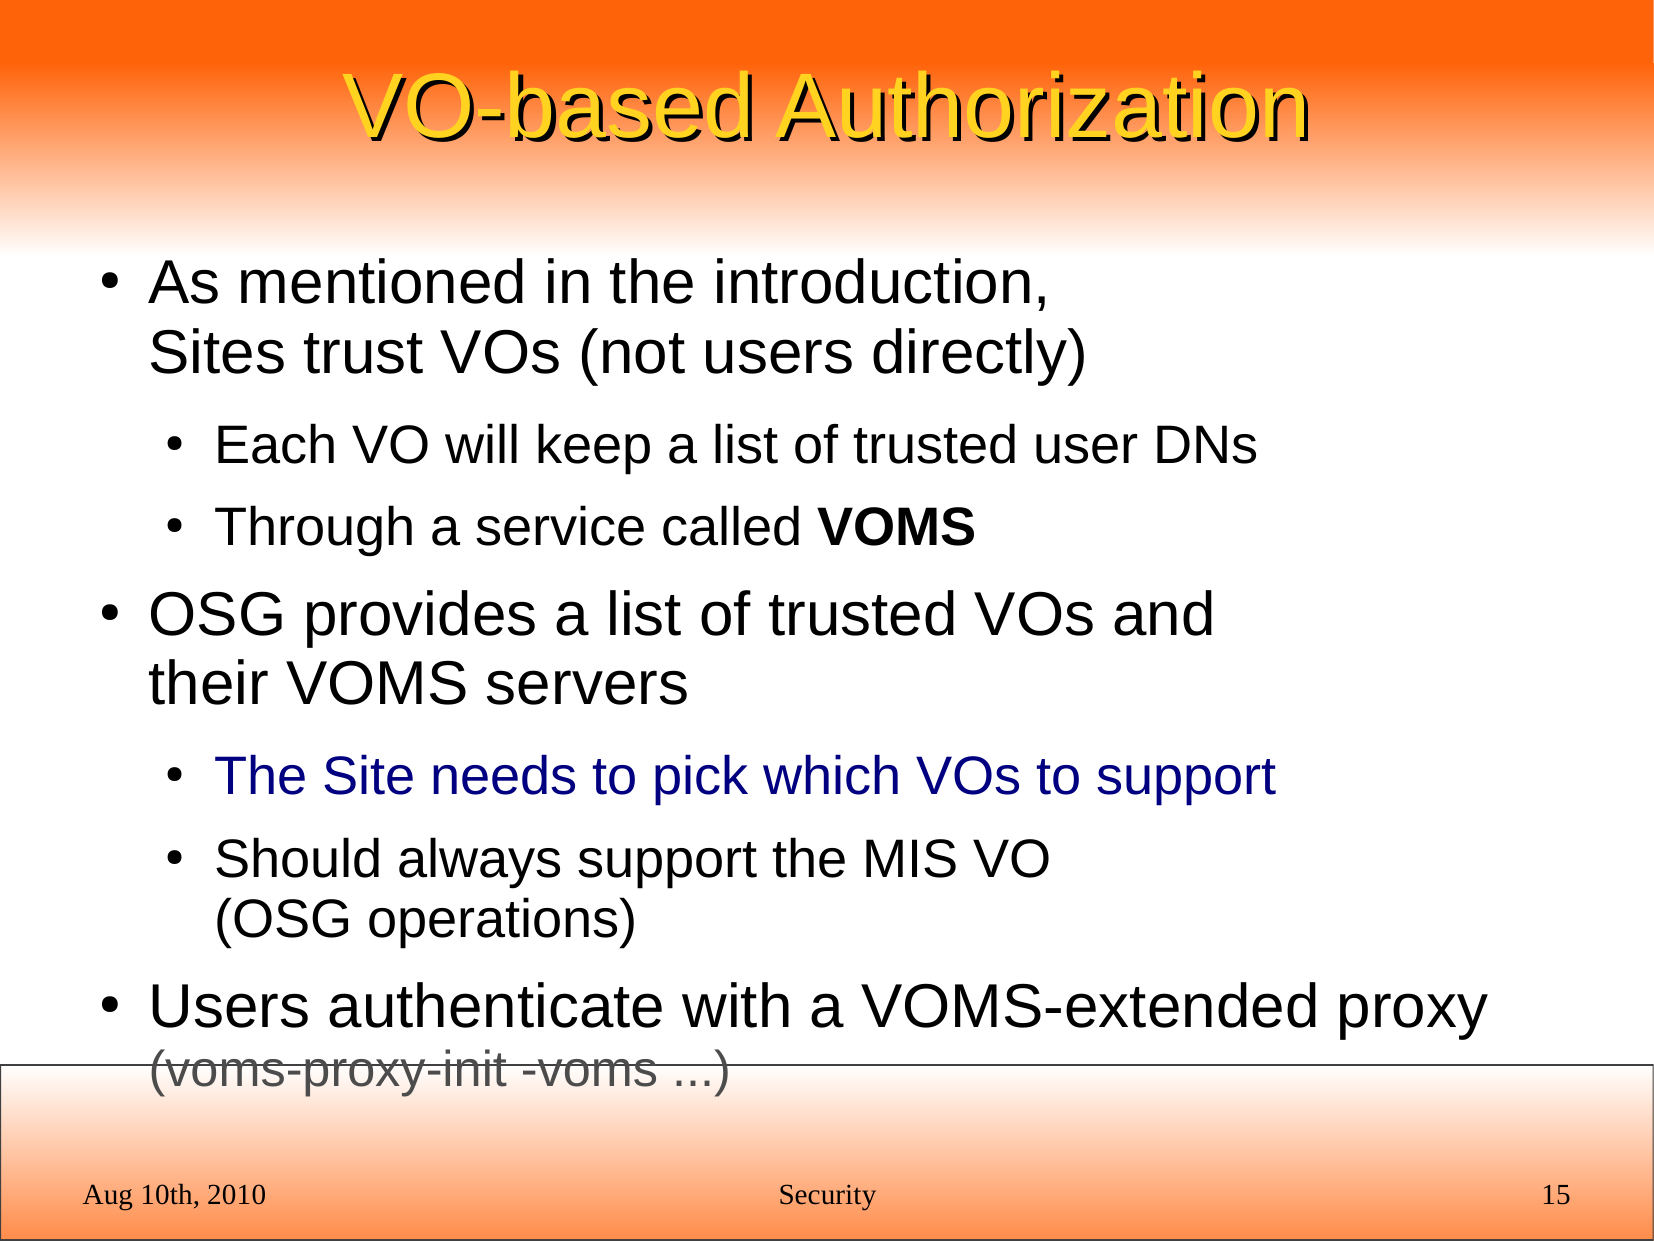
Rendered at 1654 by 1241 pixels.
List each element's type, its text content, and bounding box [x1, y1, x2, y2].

list As mentioned in the introduction, Sites trust VOs (not users directly) Each VO will keep a list of trusted user DNs Through a service called VOMS OSG provides a list of trusted VOs and their VOMS servers The Site needs to pick which VOs to support Should always support the MIS VO (OSG operations) Users authenticate with a VOMS-extended proxy (voms-proxy-init -voms ...) [82, 247, 1571, 1109]
title VO-based Authorization [82, 9, 1571, 202]
